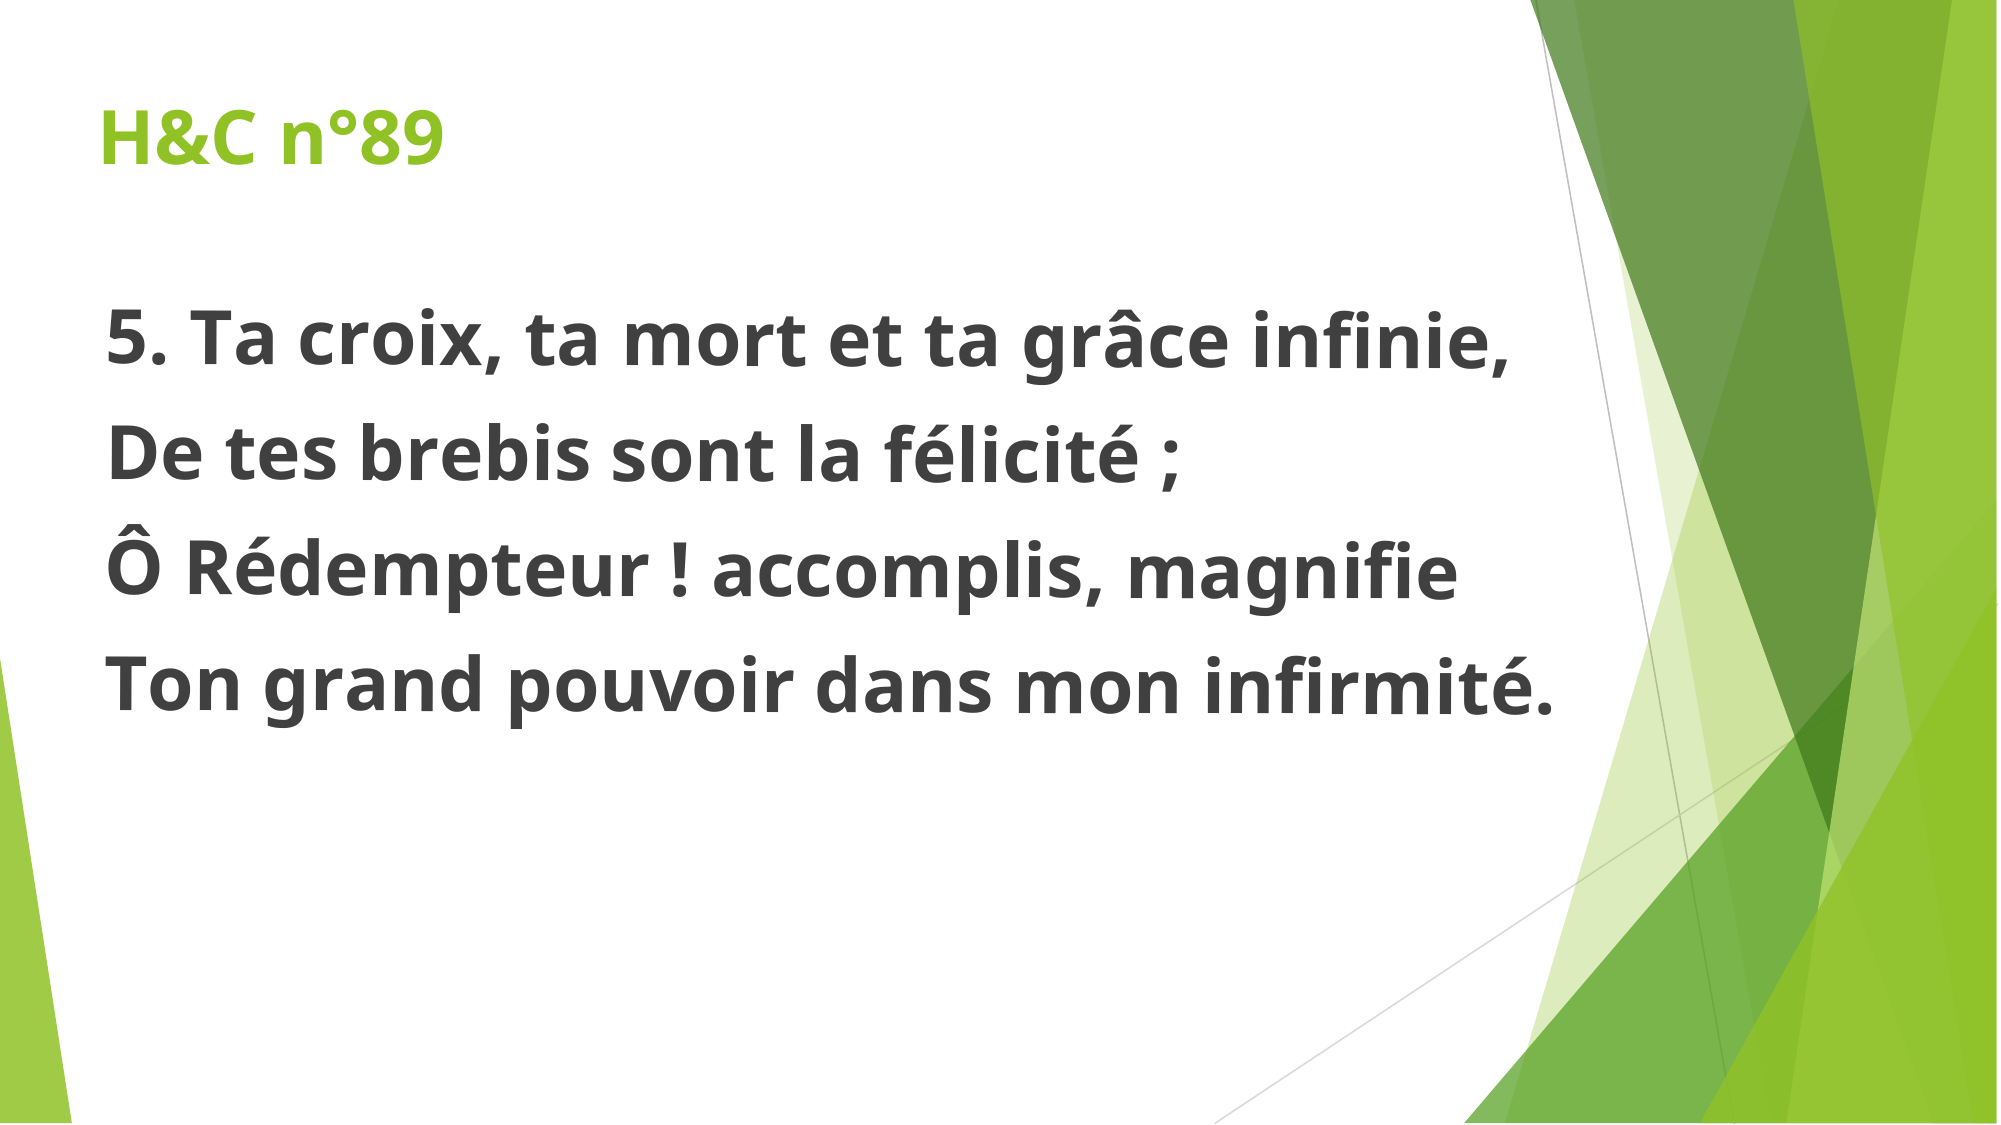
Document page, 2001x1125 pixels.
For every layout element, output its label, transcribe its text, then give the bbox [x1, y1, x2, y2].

text_box 5. Ta croix, ta mort et ta grâce infinie, De tes brebis sont la félicité ; Ô Rédempteur ! accomplis, magnifie Ton grand pouvoir dans mon infirmité. [88, 267, 1958, 1086]
text_box H&C n°89 [82, 82, 496, 189]
